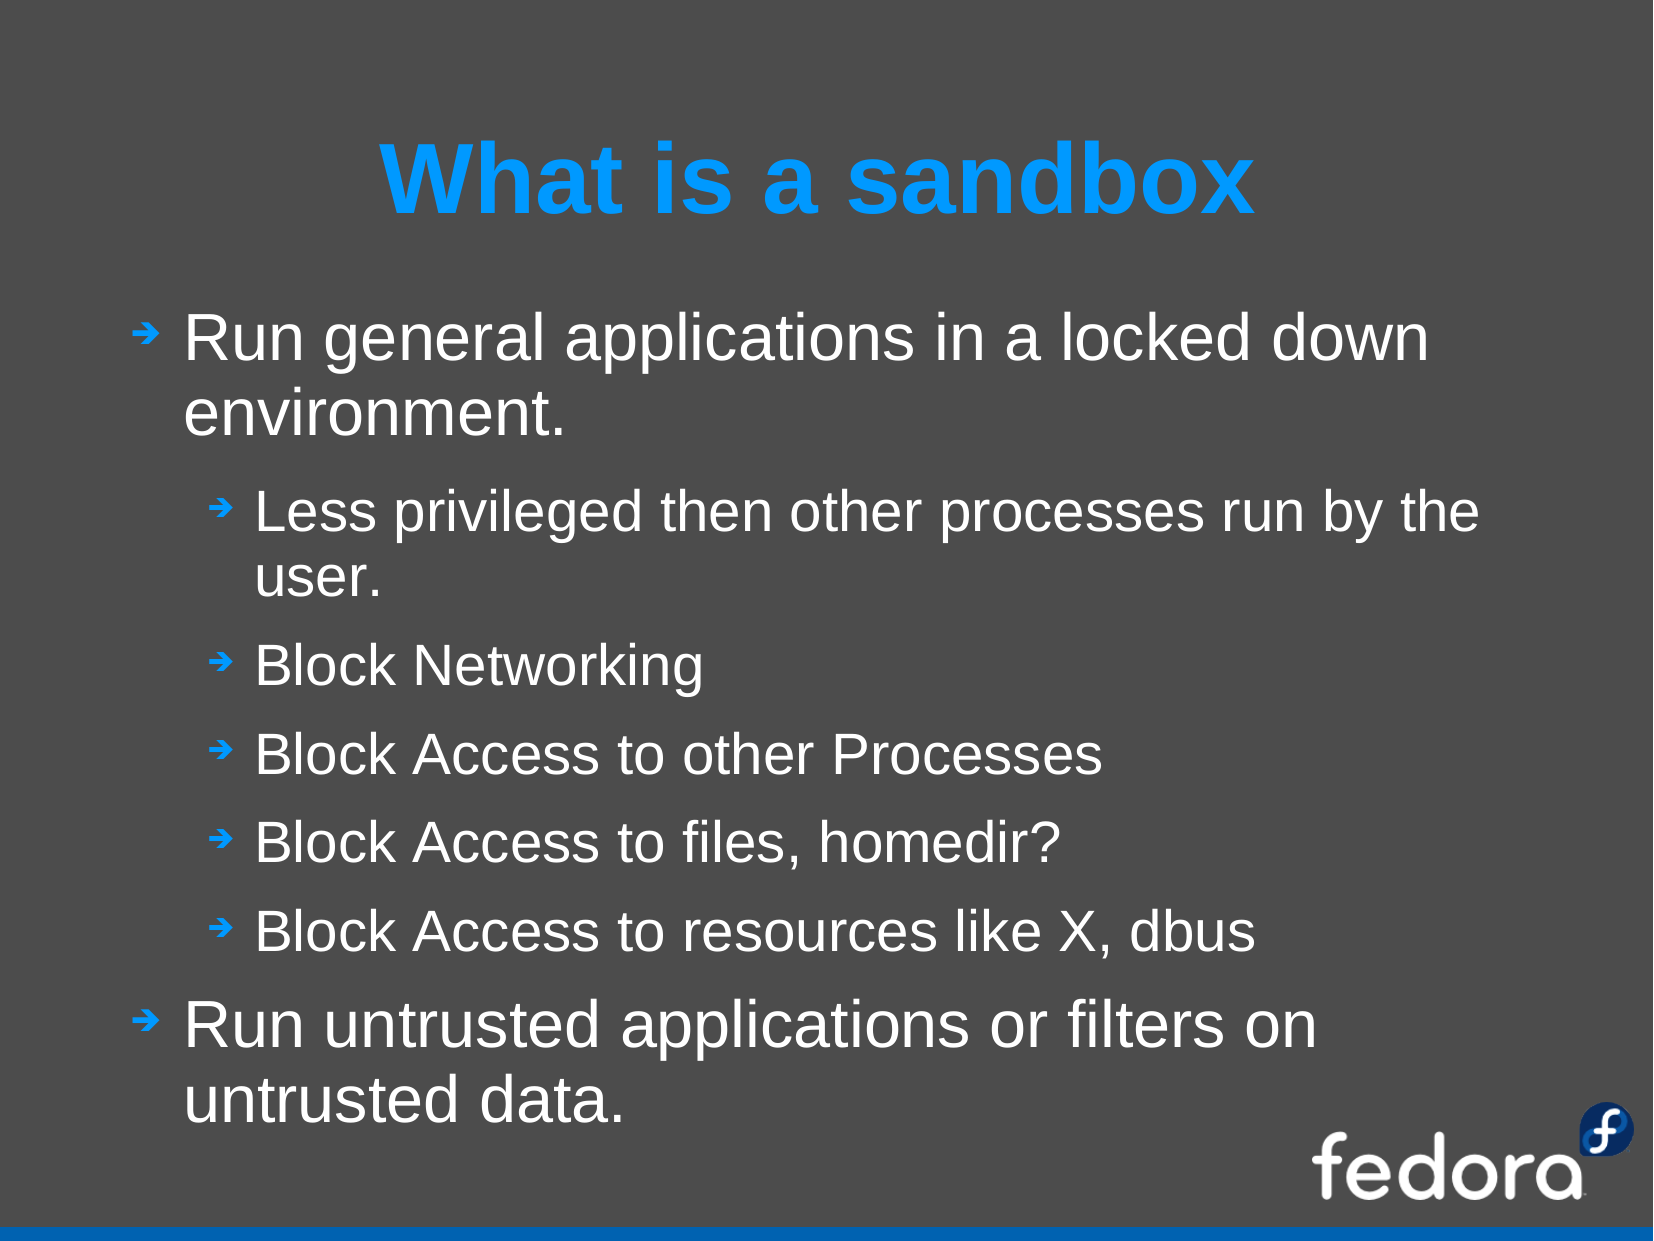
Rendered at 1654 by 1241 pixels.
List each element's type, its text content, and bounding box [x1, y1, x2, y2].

picture [1312, 1102, 1634, 1200]
title What is a sandbox [112, 75, 1524, 283]
list Run general applications in a locked down environment. Less privileged then other processes run by the user. Block Networking Block Access to other Processes Block Access to files, homedir? Block Access to resources like X, dbus Run untrusted applications or filters on untrusted data. [112, 300, 1525, 1137]
